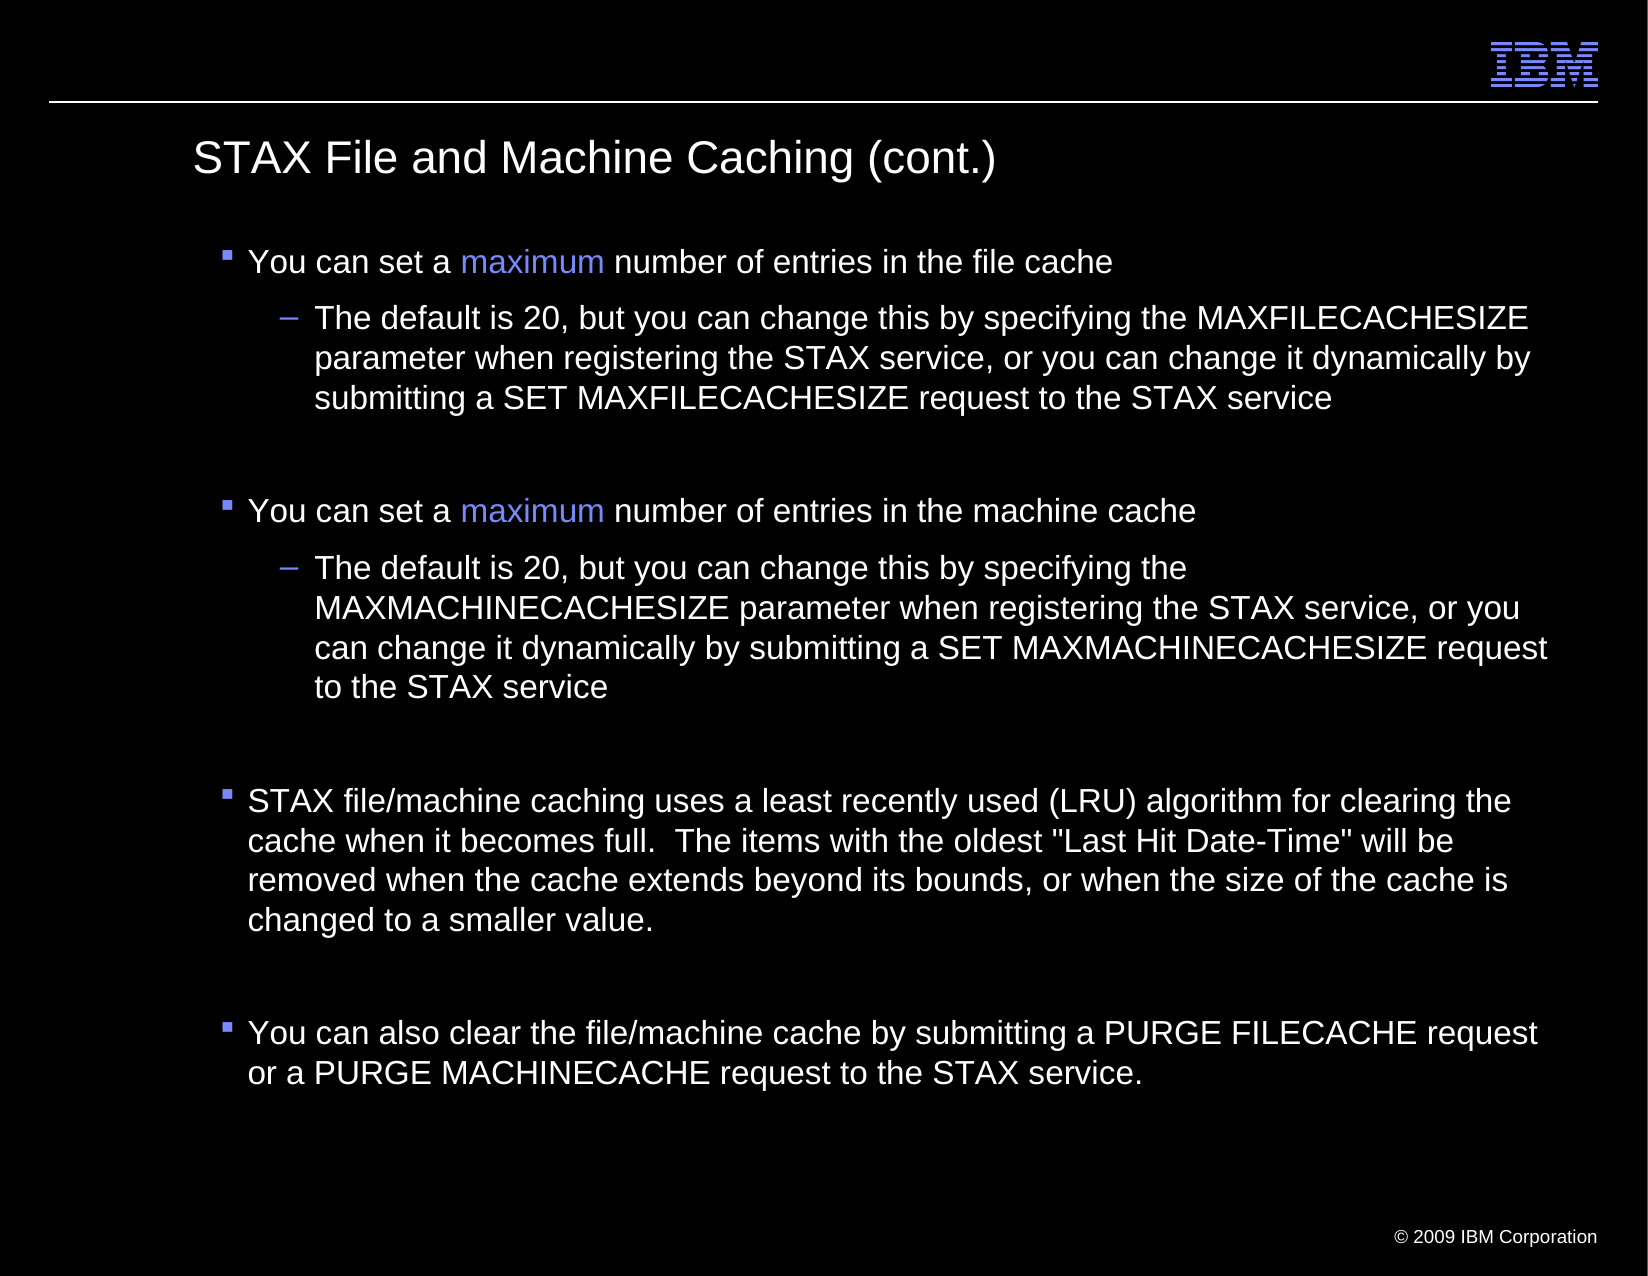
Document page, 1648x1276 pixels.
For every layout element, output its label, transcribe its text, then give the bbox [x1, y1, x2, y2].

text_box You can set a maximum number of entries in the file cache The default is 20, but you can change this by specifying the MAXFILECACHESIZE parameter when registering the STAX service, or you can change it dynamically by submitting a SET MAXFILECACHESIZE request to the STAX service You can set a maximum number of entries in the machine cache The default is 20, but you can change this by specifying the MAXMACHINECACHESIZE parameter when registering the STAX service, or you can change it dynamically by submitting a SET MAXMACHINECACHESIZE request to the STAX service STAX file/machine caching uses a least recently used (LRU) algorithm for clearing the cache when it becomes full. The items with the oldest "Last Hit Date-Time" will be removed when the cache extends beyond its bounds, or when the size of the cache is changed to a smaller value. You can also clear the file/machine cache by submitting a PURGE FILECACHE request or a PURGE MACHINECACHE request to the STAX service. [219, 240, 1570, 1092]
title STAX File and Machine Caching (cont.) [175, 125, 1648, 219]
picture [1491, 42, 1598, 87]
